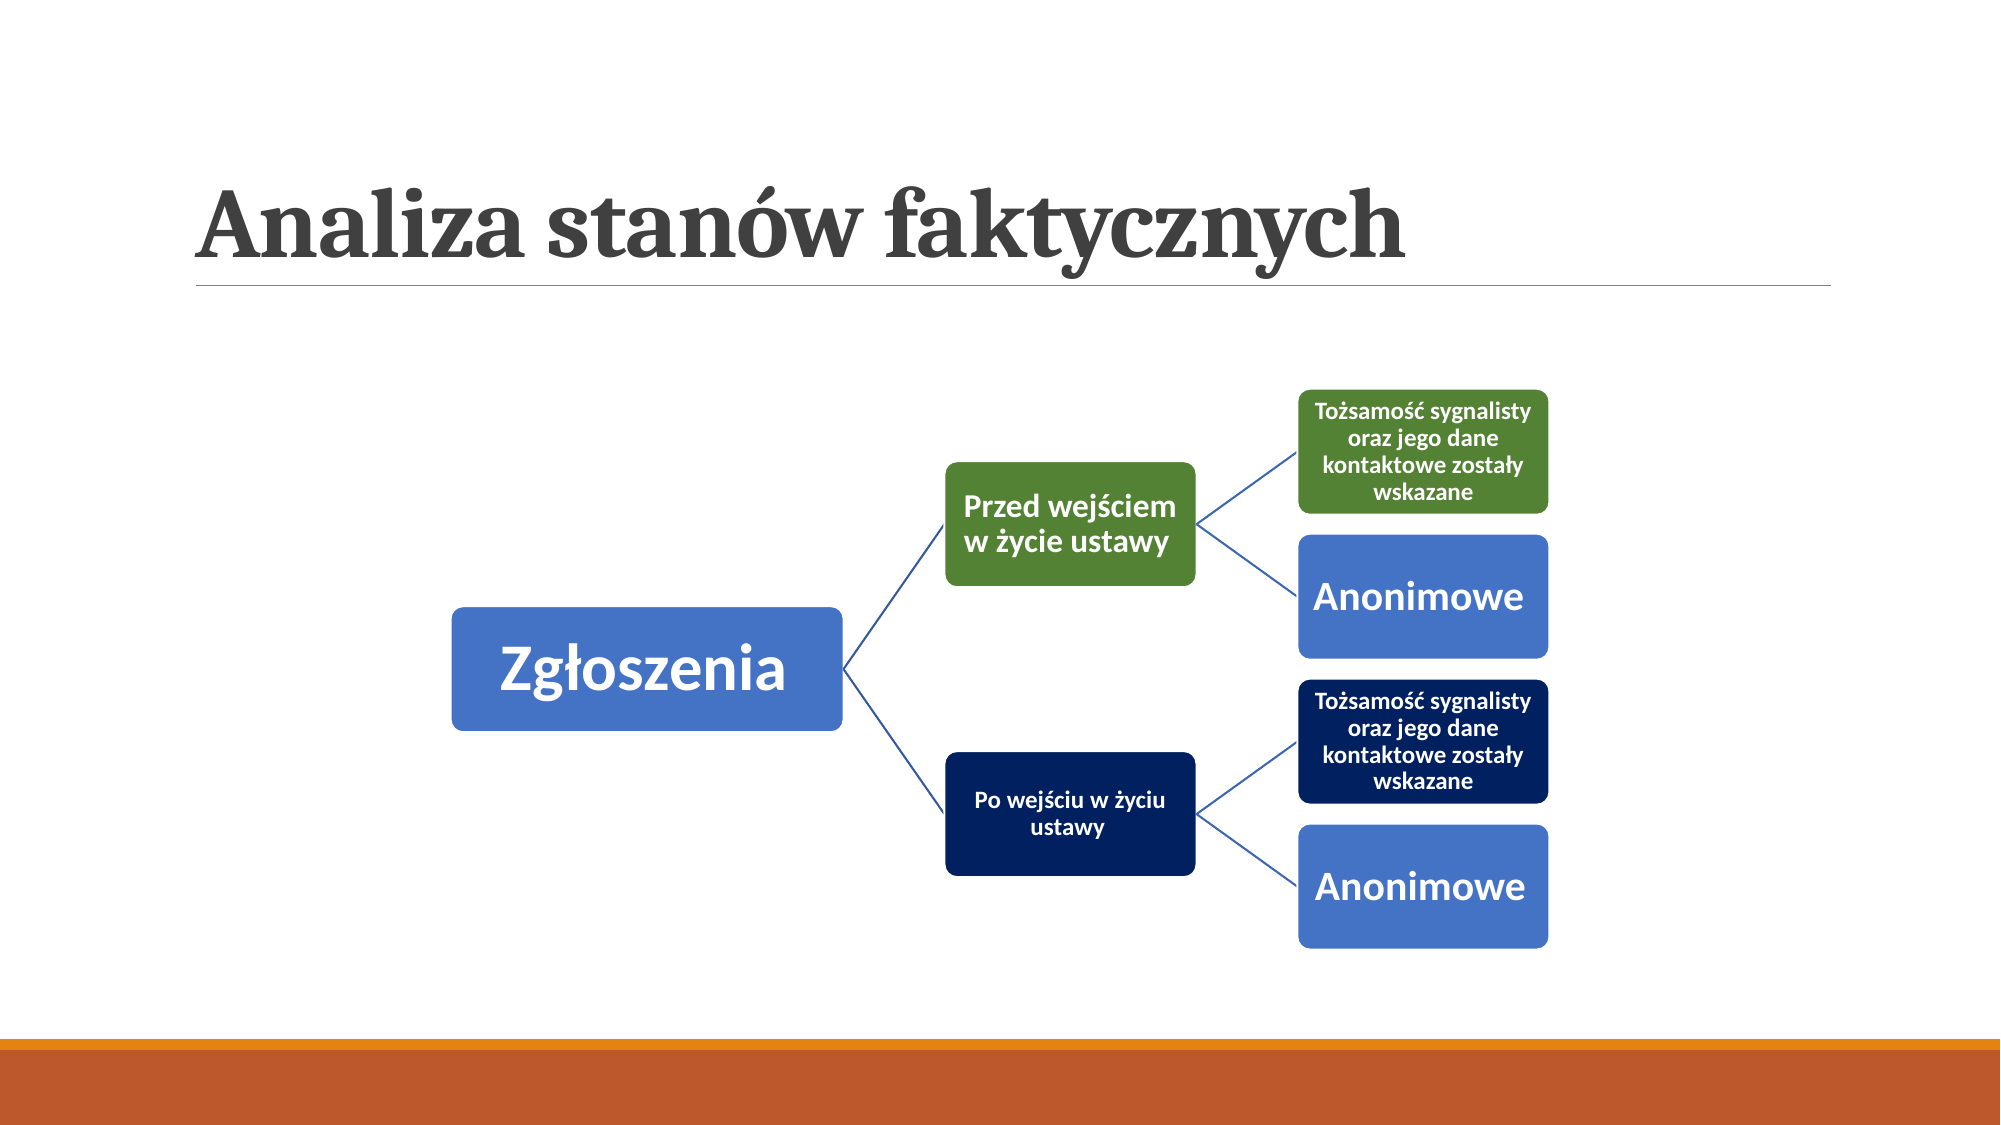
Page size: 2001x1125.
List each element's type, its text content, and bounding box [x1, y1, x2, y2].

text_box Anonimowe [1297, 823, 1550, 950]
text_box Anonimowe [1297, 533, 1550, 660]
text_box Zgłoszenia [450, 606, 844, 733]
text_box Po wejściu w życiu ustawy [944, 751, 1197, 878]
text_box Tożsamość sygnalisty oraz jego dane kontaktowe zostały wskazane [1297, 678, 1550, 805]
text_box Przed wejściem w życie ustawy [944, 461, 1197, 588]
text_box Tożsamość sygnalisty oraz jego dane kontaktowe zostały wskazane [1297, 388, 1550, 515]
title Analiza stanów faktycznych [180, 47, 1831, 286]
